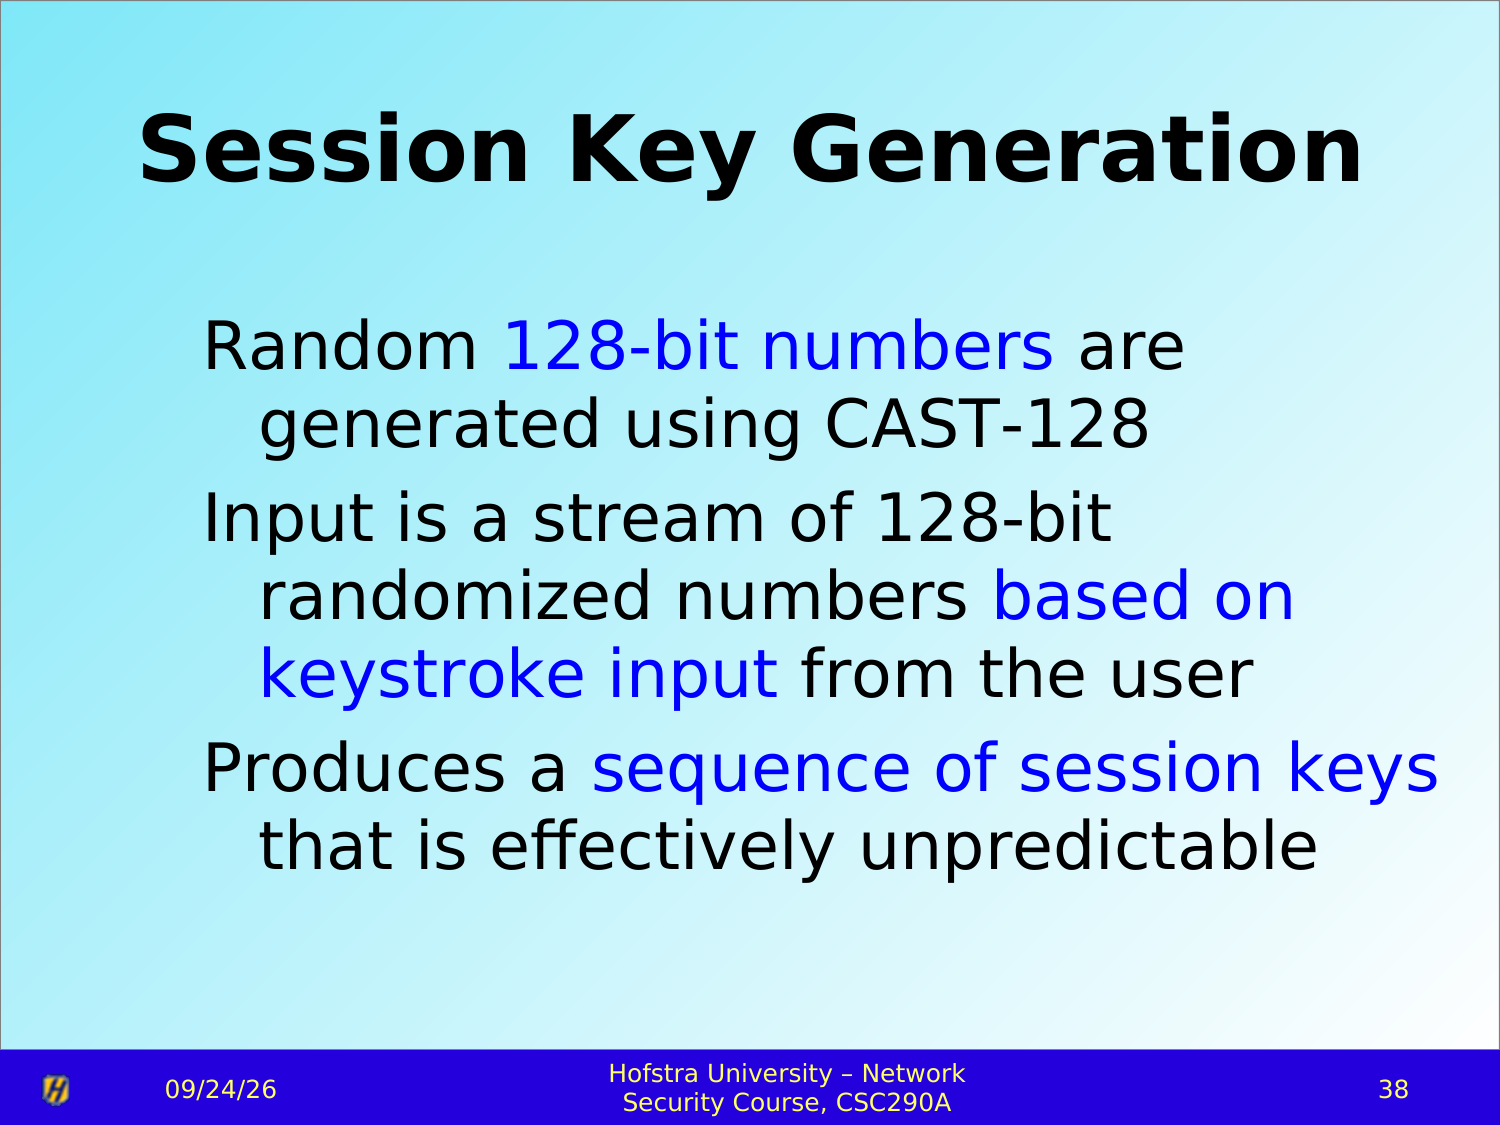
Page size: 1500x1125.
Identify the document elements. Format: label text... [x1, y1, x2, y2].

list Random 128-bit numbers are generated using CAST-128 Input is a stream of 128-bit randomized numbers based on keystroke input from the user Produces a sequence of session keys that is effectively unpredictable [187, 299, 1463, 976]
title Session Key Generation [112, 85, 1391, 212]
picture [37, 1072, 76, 1110]
